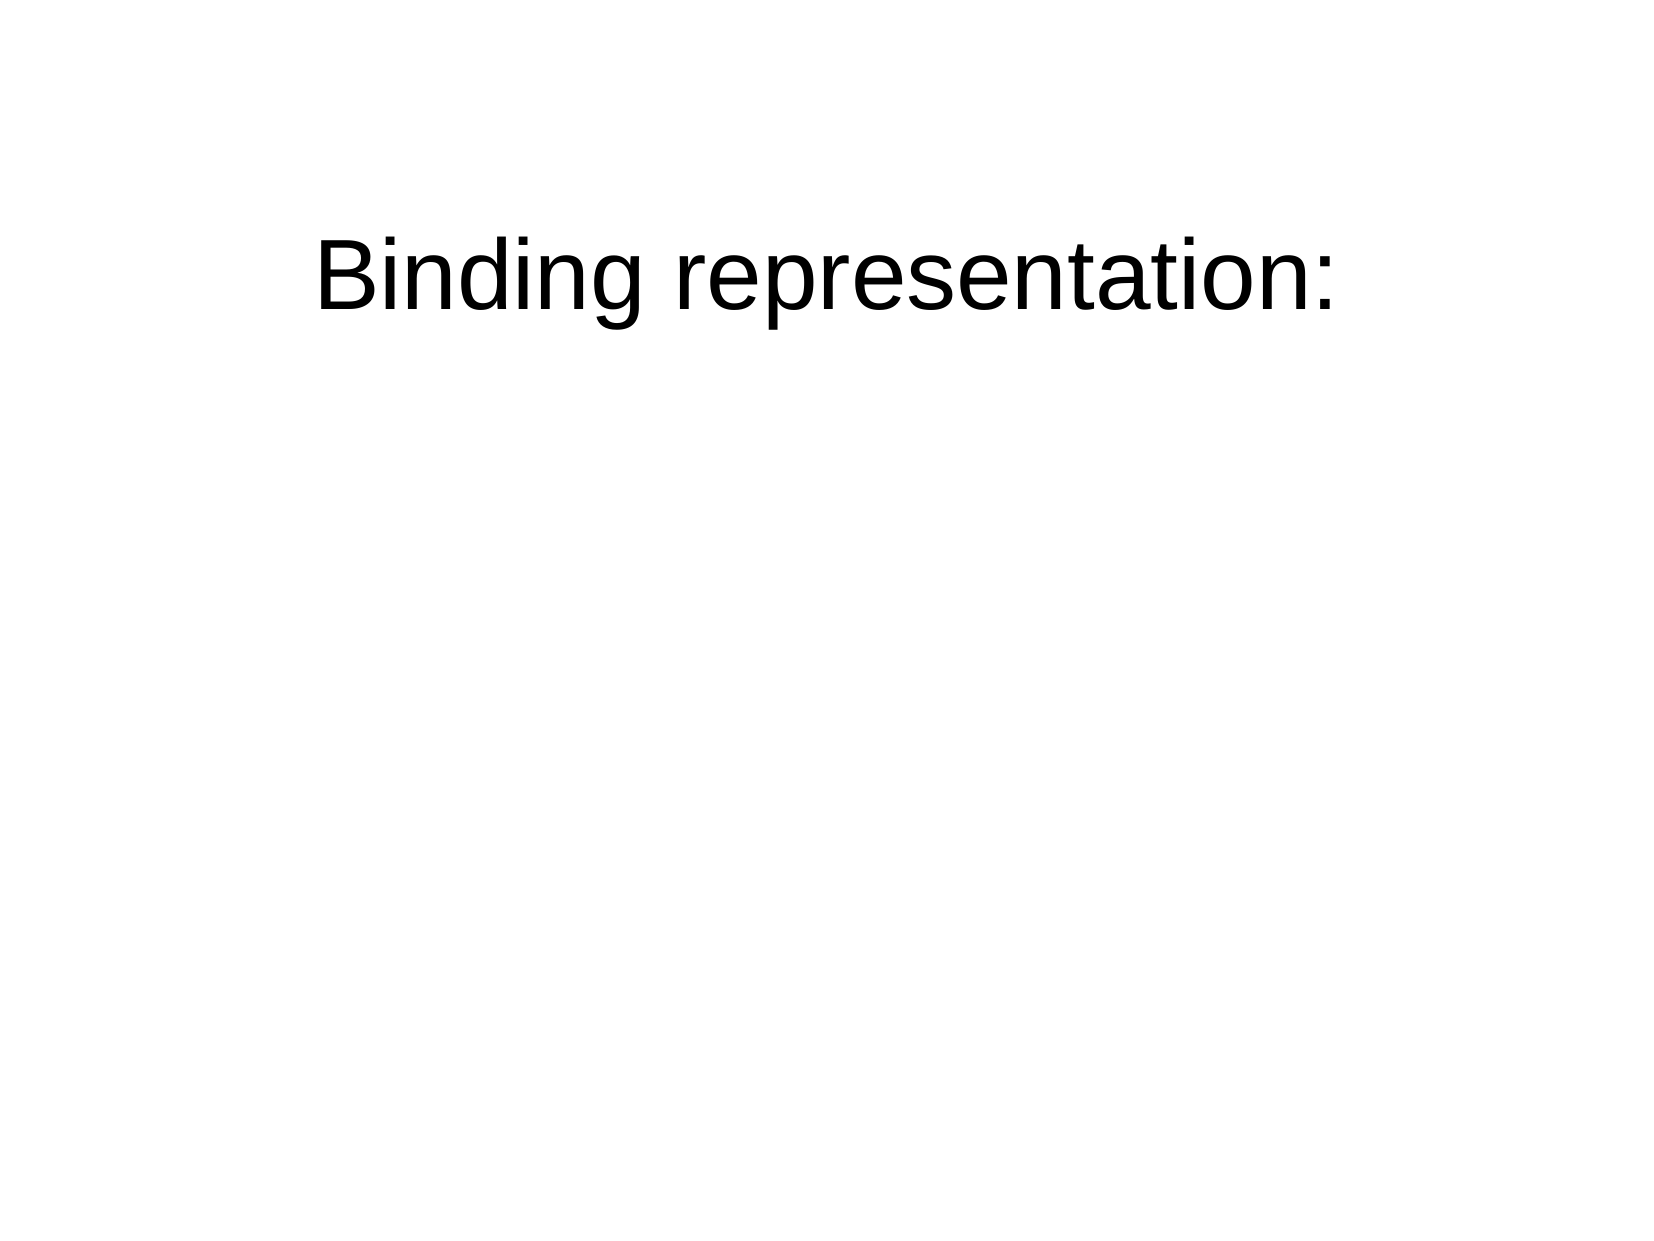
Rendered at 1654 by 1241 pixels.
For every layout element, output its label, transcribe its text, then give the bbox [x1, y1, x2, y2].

text_box Binding representation: [298, 211, 1356, 339]
